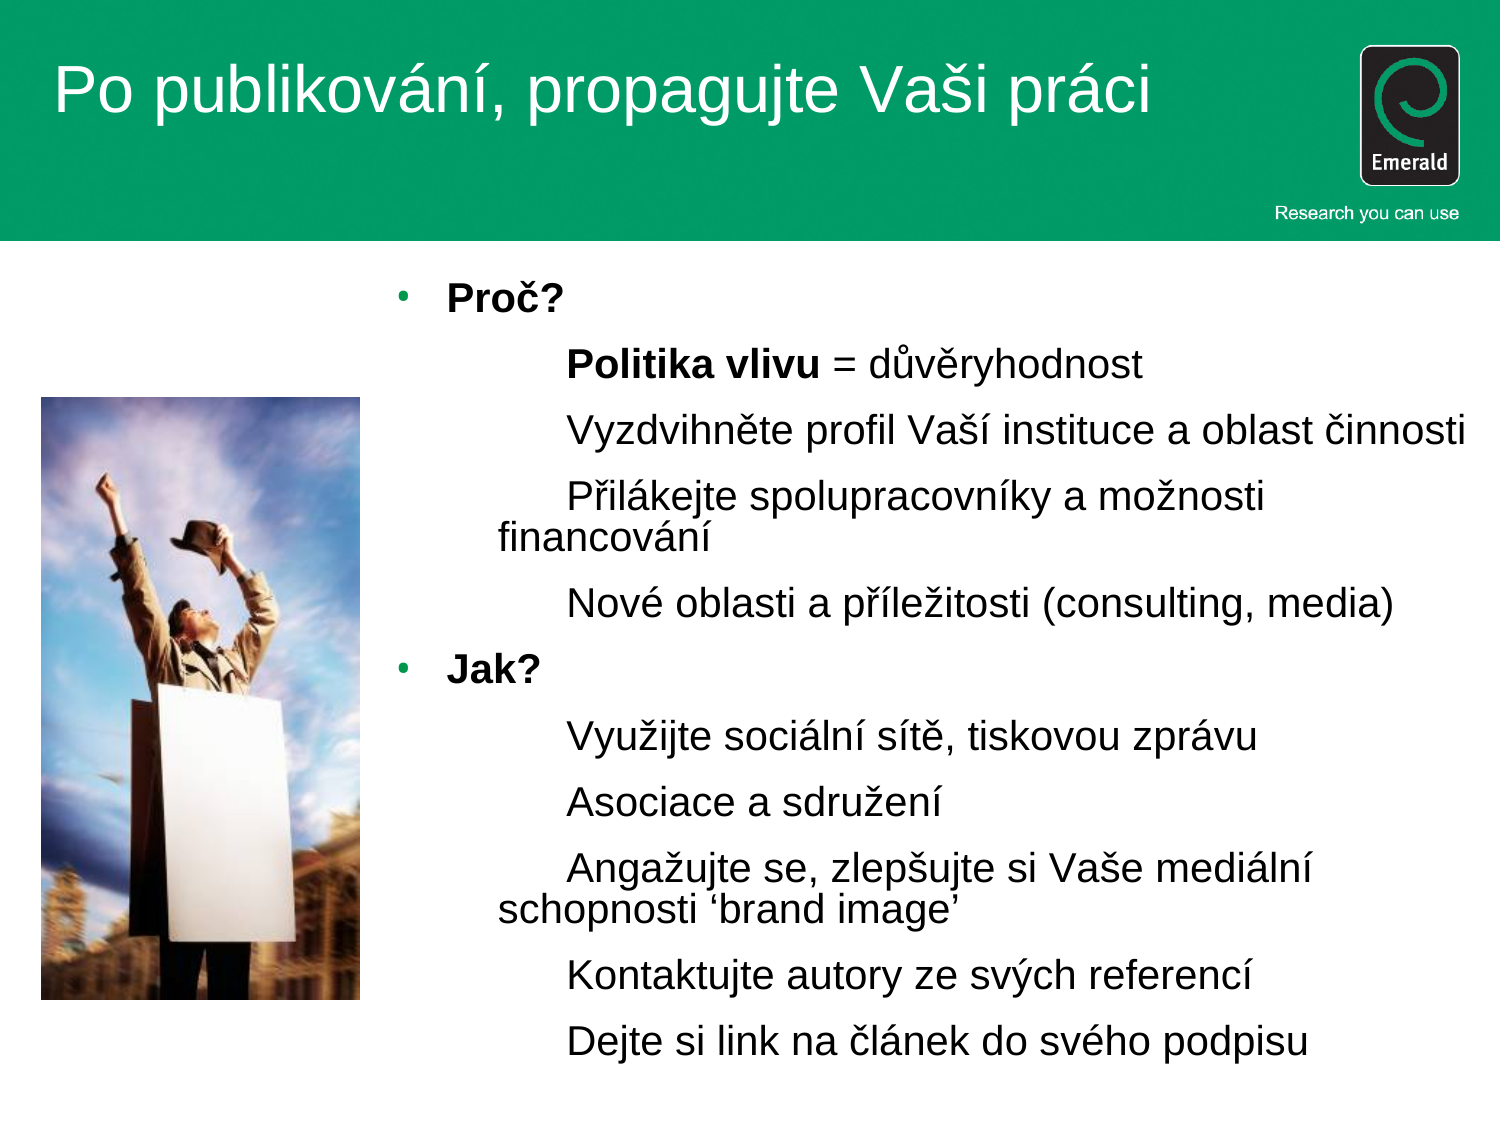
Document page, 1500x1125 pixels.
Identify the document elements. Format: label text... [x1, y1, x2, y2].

list Proč? Politika vlivu = důvěryhodnost Vyzdvihněte profil Vaší instituce a oblast činnosti Přilákejte spolupracovníky a možnosti financování Nové oblasti a příležitosti (consulting, media) Jak? Využijte sociální sítě, tiskovou zprávu Asociace a sdružení Angažujte se, zlepšujte si Vaše mediální schopnosti ‘brand image’ Kontaktujte autory ze svých referencí Dejte si link na článek do svého podpisu [395, 278, 1471, 1083]
picture [41, 397, 360, 1000]
title Po publikování, propagujte Vaši práci [53, 54, 1282, 243]
